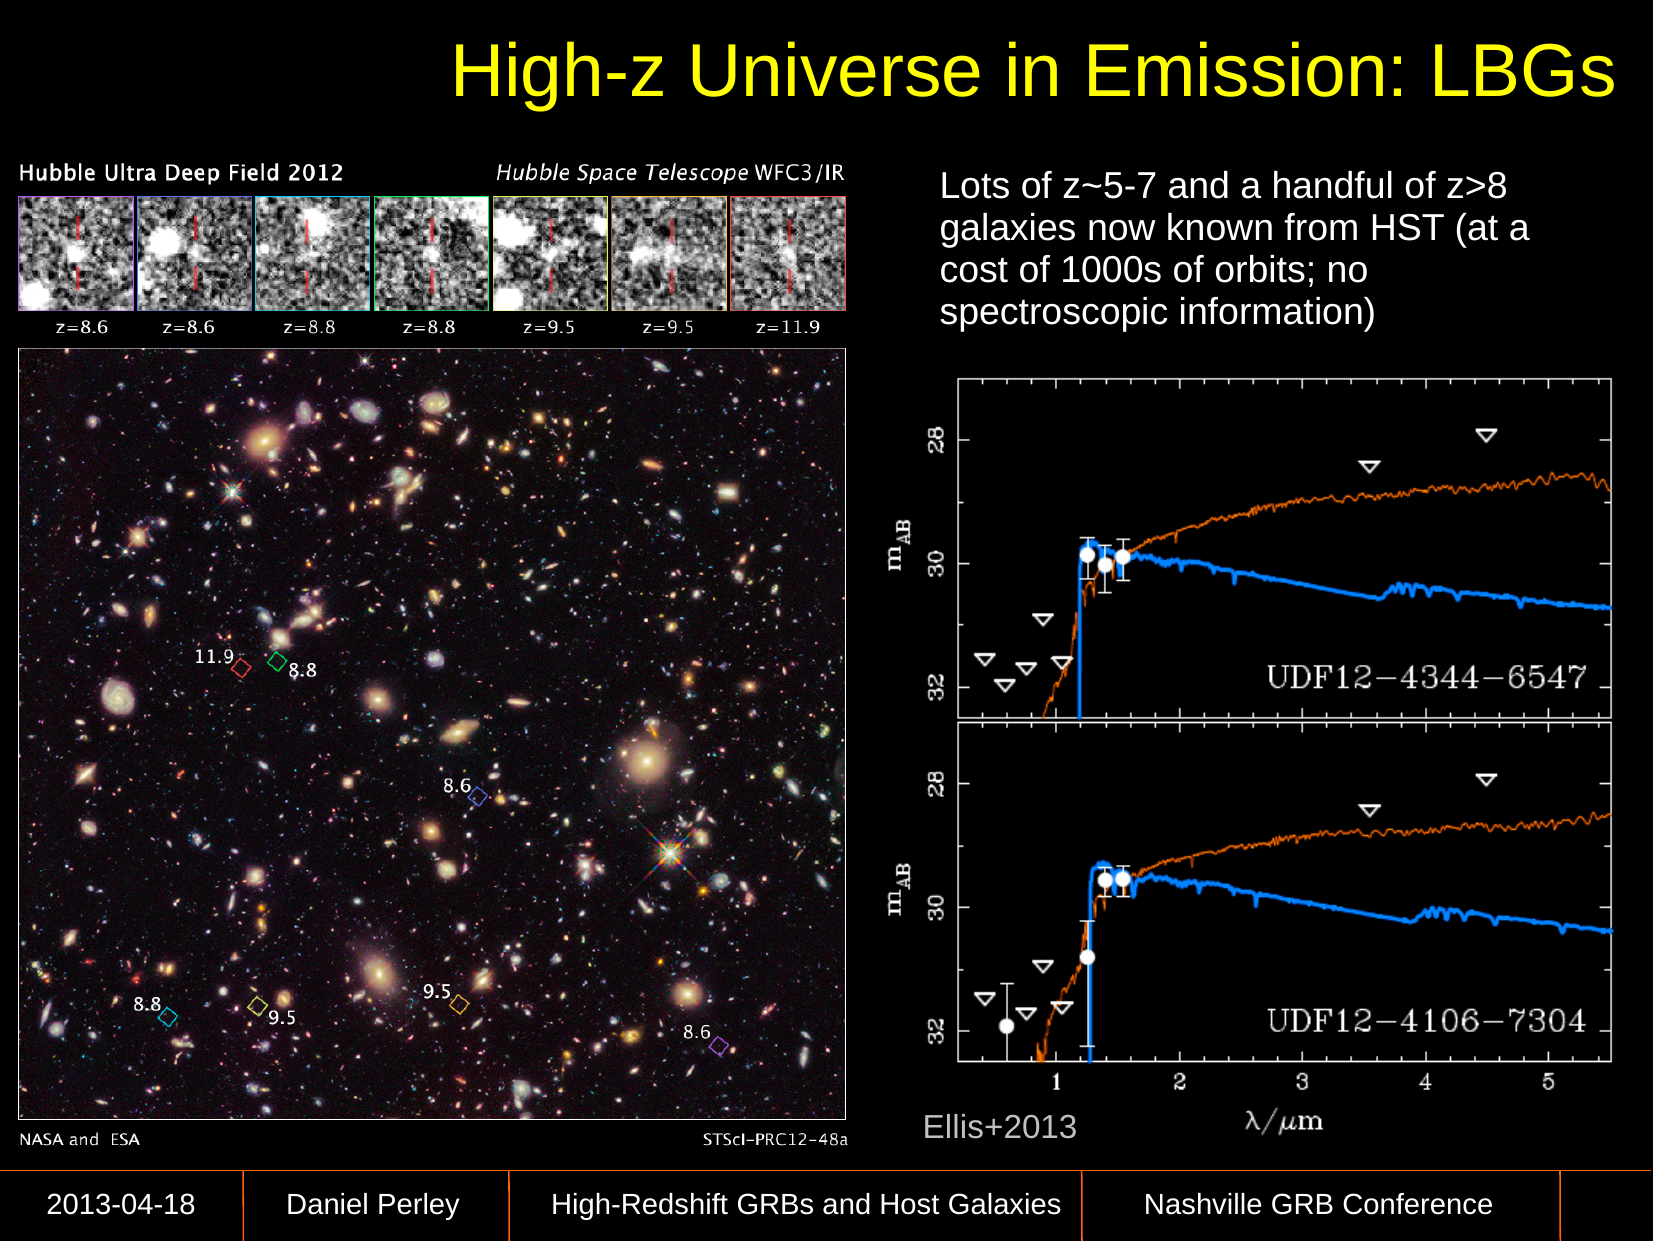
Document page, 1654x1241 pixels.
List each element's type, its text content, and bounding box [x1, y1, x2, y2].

picture [875, 357, 1632, 1145]
picture [0, 149, 863, 1161]
title High-z Universe in Emission: LBGs [262, 27, 1618, 114]
text_box Lots of z~5-7 and a handful of z>8 galaxies now known from HST (at a cost of 1000s of orbits; no spectroscopic information) [924, 157, 1613, 357]
text_box Ellis+2013 [907, 1101, 1283, 1154]
